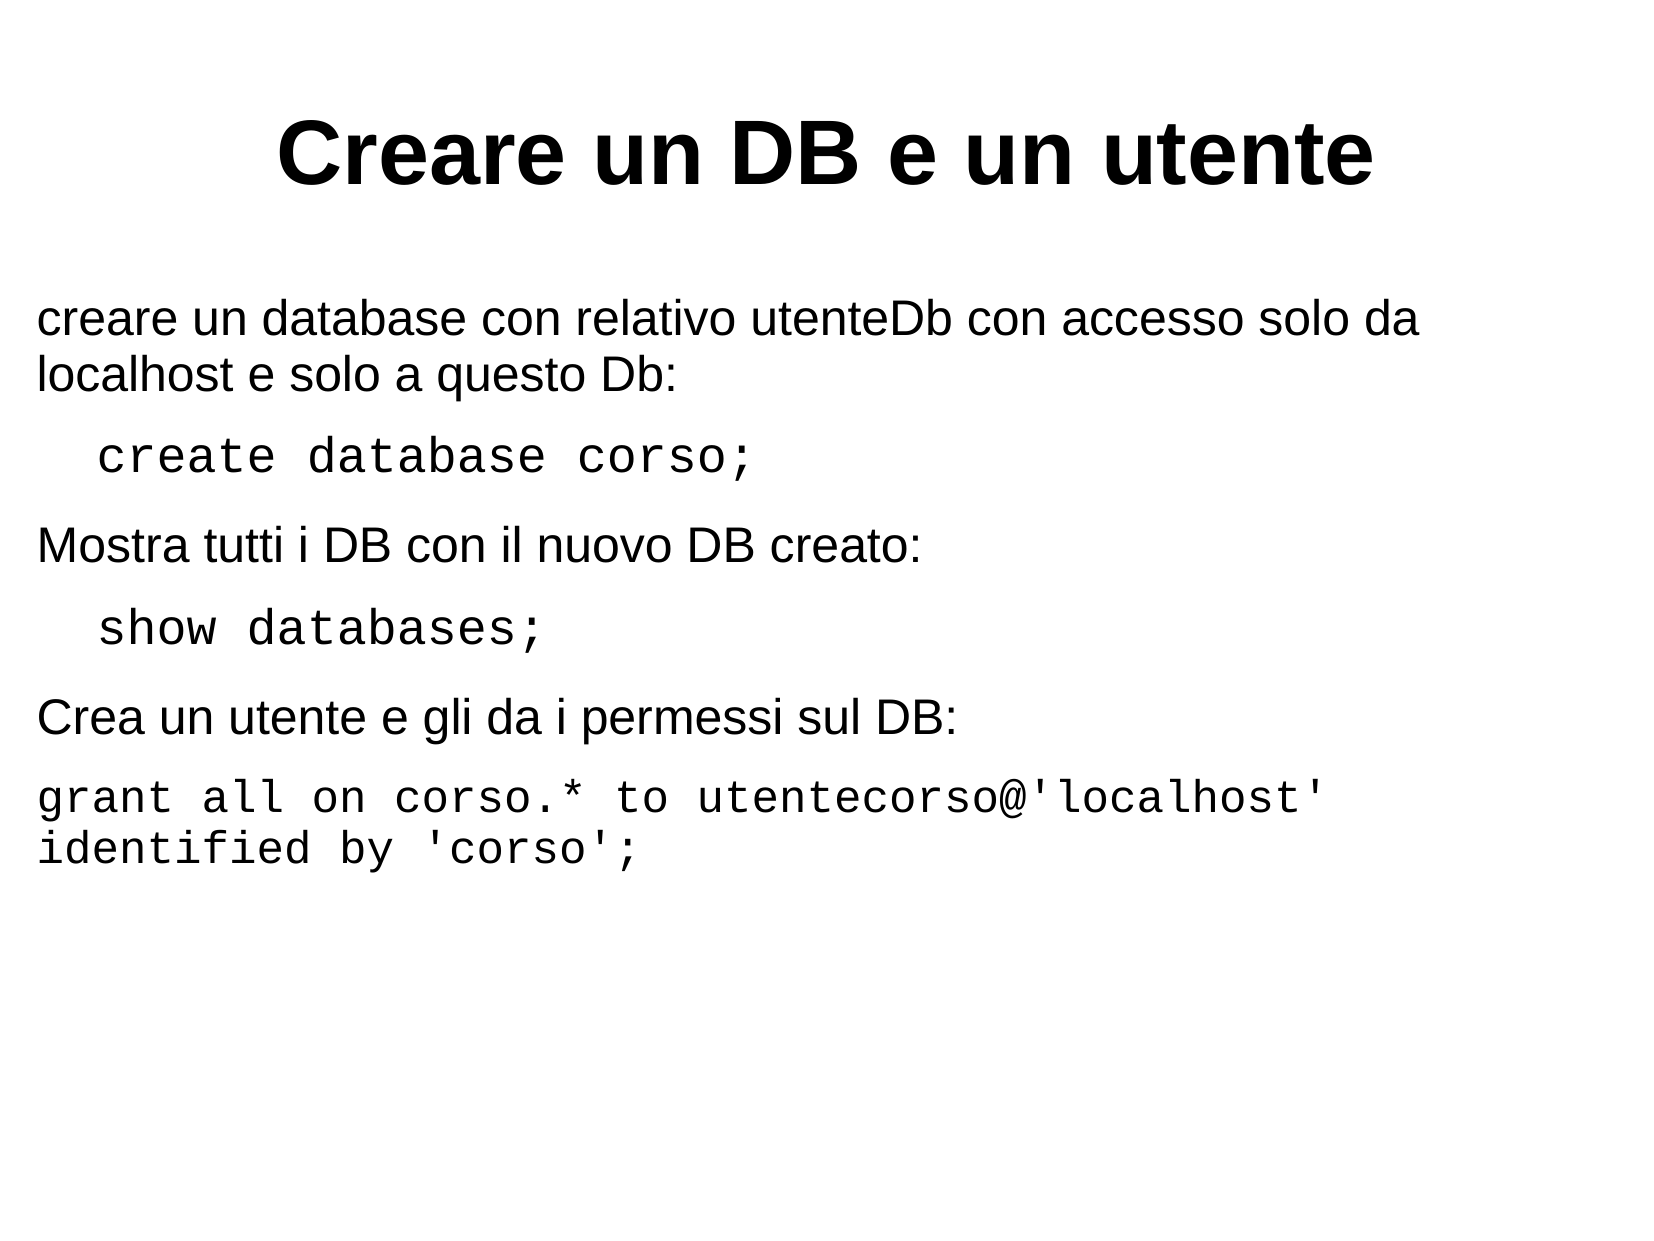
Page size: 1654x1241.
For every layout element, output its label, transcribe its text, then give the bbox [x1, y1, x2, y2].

title Creare un DB e un utente [82, 49, 1571, 257]
list creare un database con relativo utenteDb con accesso solo da localhost e solo a questo Db: create database corso; Mostra tutti i DB con il nuovo DB creato: show databases; Crea un utente e gli da i permessi sul DB: grant all on corso.* to utentecorso@'localhost' identified by 'corso'; [36, 290, 1631, 1153]
